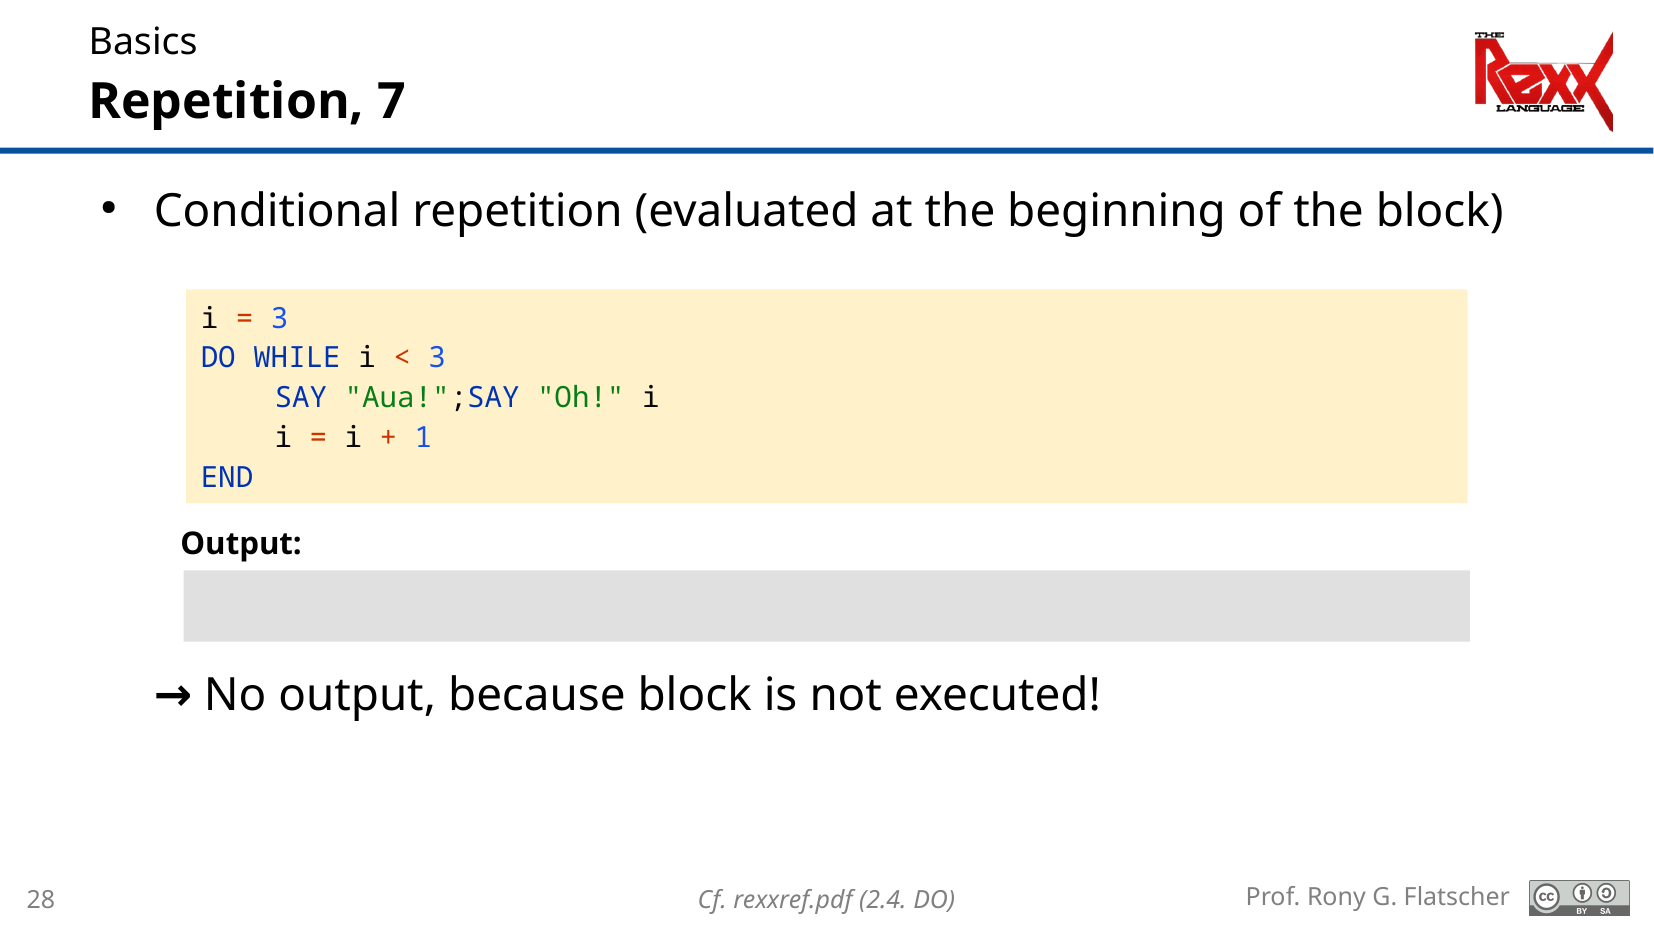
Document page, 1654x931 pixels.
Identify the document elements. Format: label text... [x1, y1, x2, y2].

text_box [183, 570, 1470, 642]
text_box i = 3 DO WHILE i < 3 SAY "Aua!";SAY "Oh!" i i = i + 1 END [186, 289, 1468, 495]
list Conditional repetition (evaluated at the beginning of the block) [82, 177, 1571, 266]
text_box Cf. rexxref.pdf (2.4. DO) [0, 874, 1654, 922]
title Basics Repetition, 7 [29, 0, 1654, 148]
text_box Output: [165, 513, 332, 570]
list → No output, because block is not executed! [82, 661, 1572, 751]
